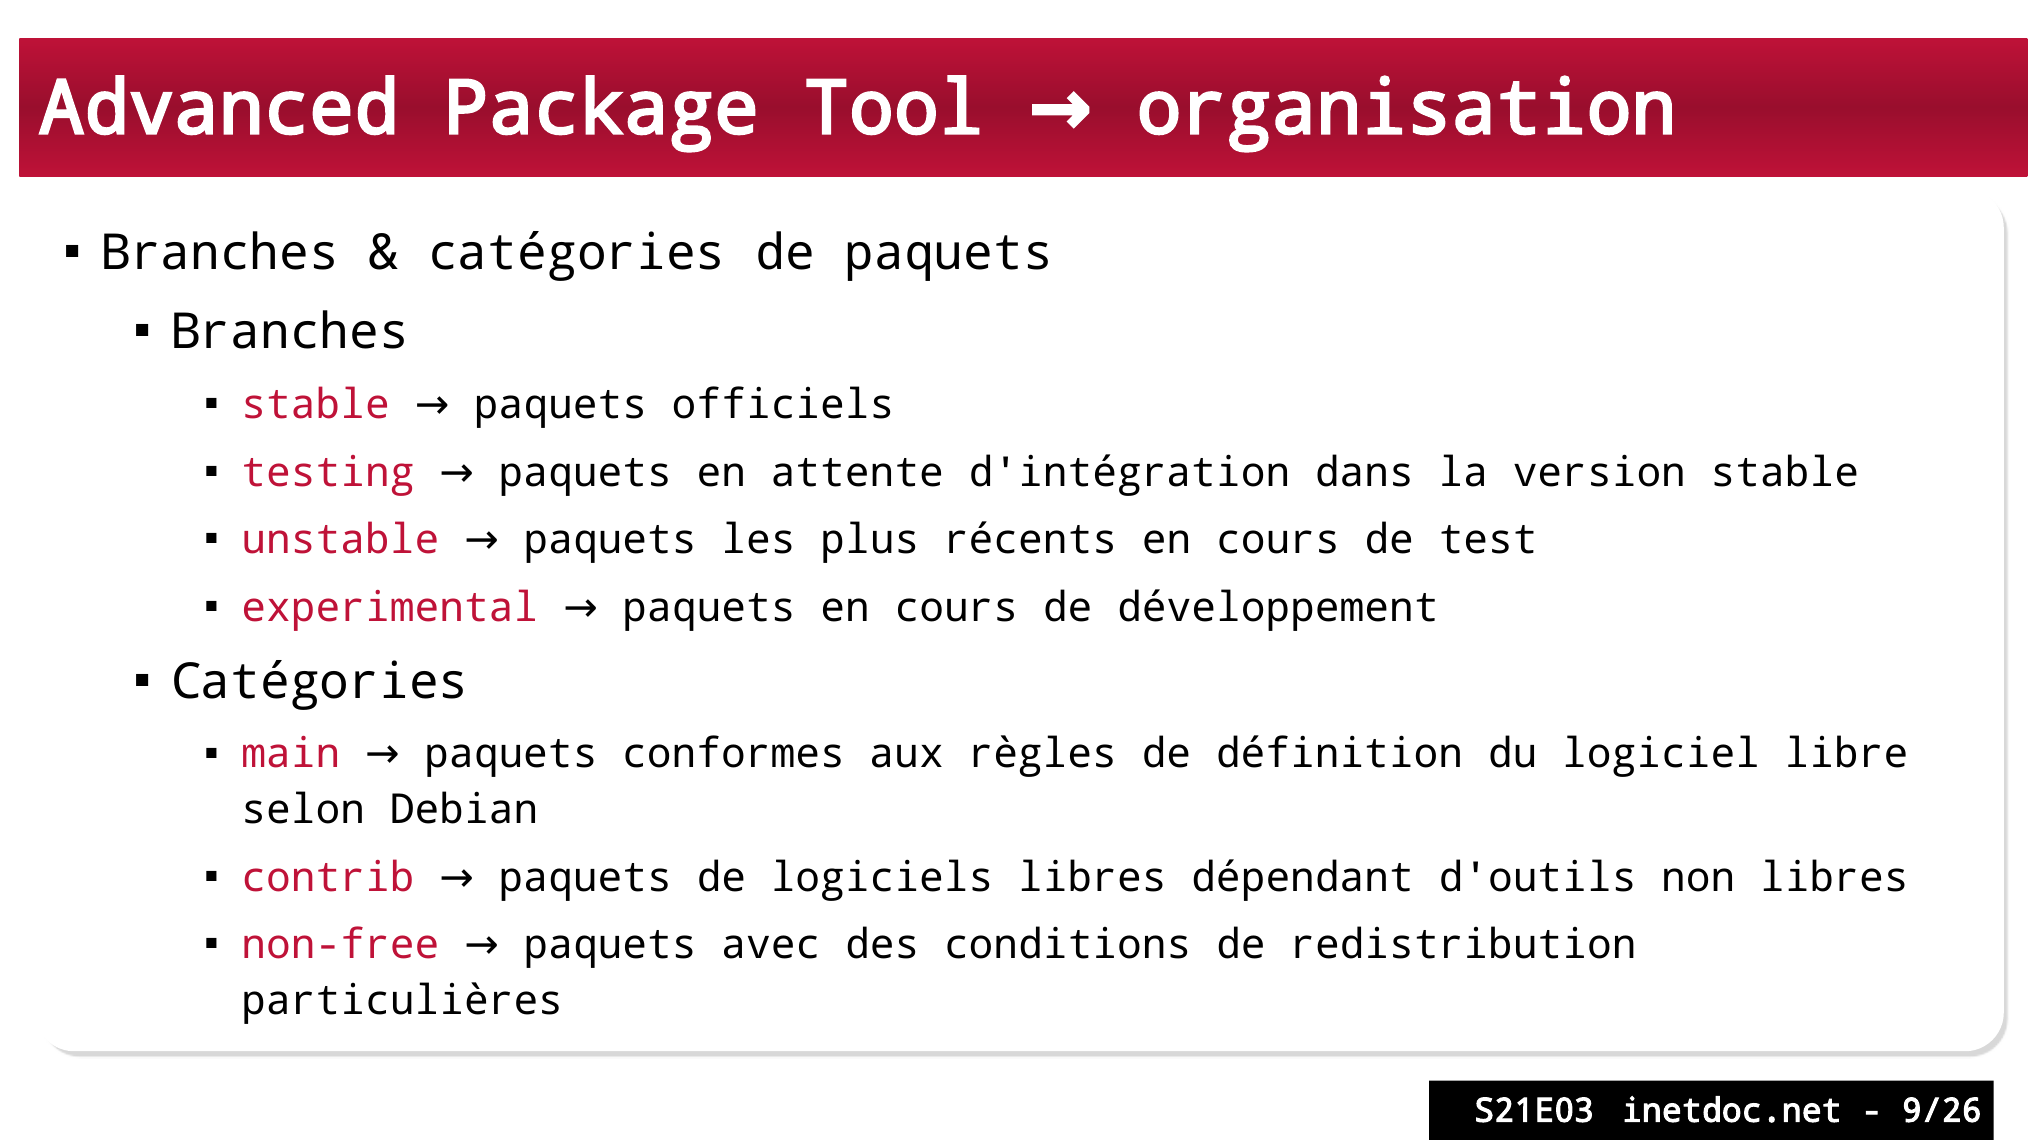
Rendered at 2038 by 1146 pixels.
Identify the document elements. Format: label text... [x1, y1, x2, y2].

text_box S21E03 inetdoc.net - <numéro>/26 [1429, 1080, 1994, 1140]
text_box Advanced Package Tool → organisation [19, 38, 2028, 177]
text_box Branches & catégories de paquets Branches stable → paquets officiels testing → paquets en attente d'intégration dans la version stable unstable → paquets les plus récents en cours de test experimental → paquets en cours de développement Catégories main → paquets conformes aux règles de définition du logiciel libre selon Debian contrib → paquets de logiciels libres dépendant d'outils non libres non-free → paquets avec des conditions de redistribution particulières [35, 188, 2004, 1052]
